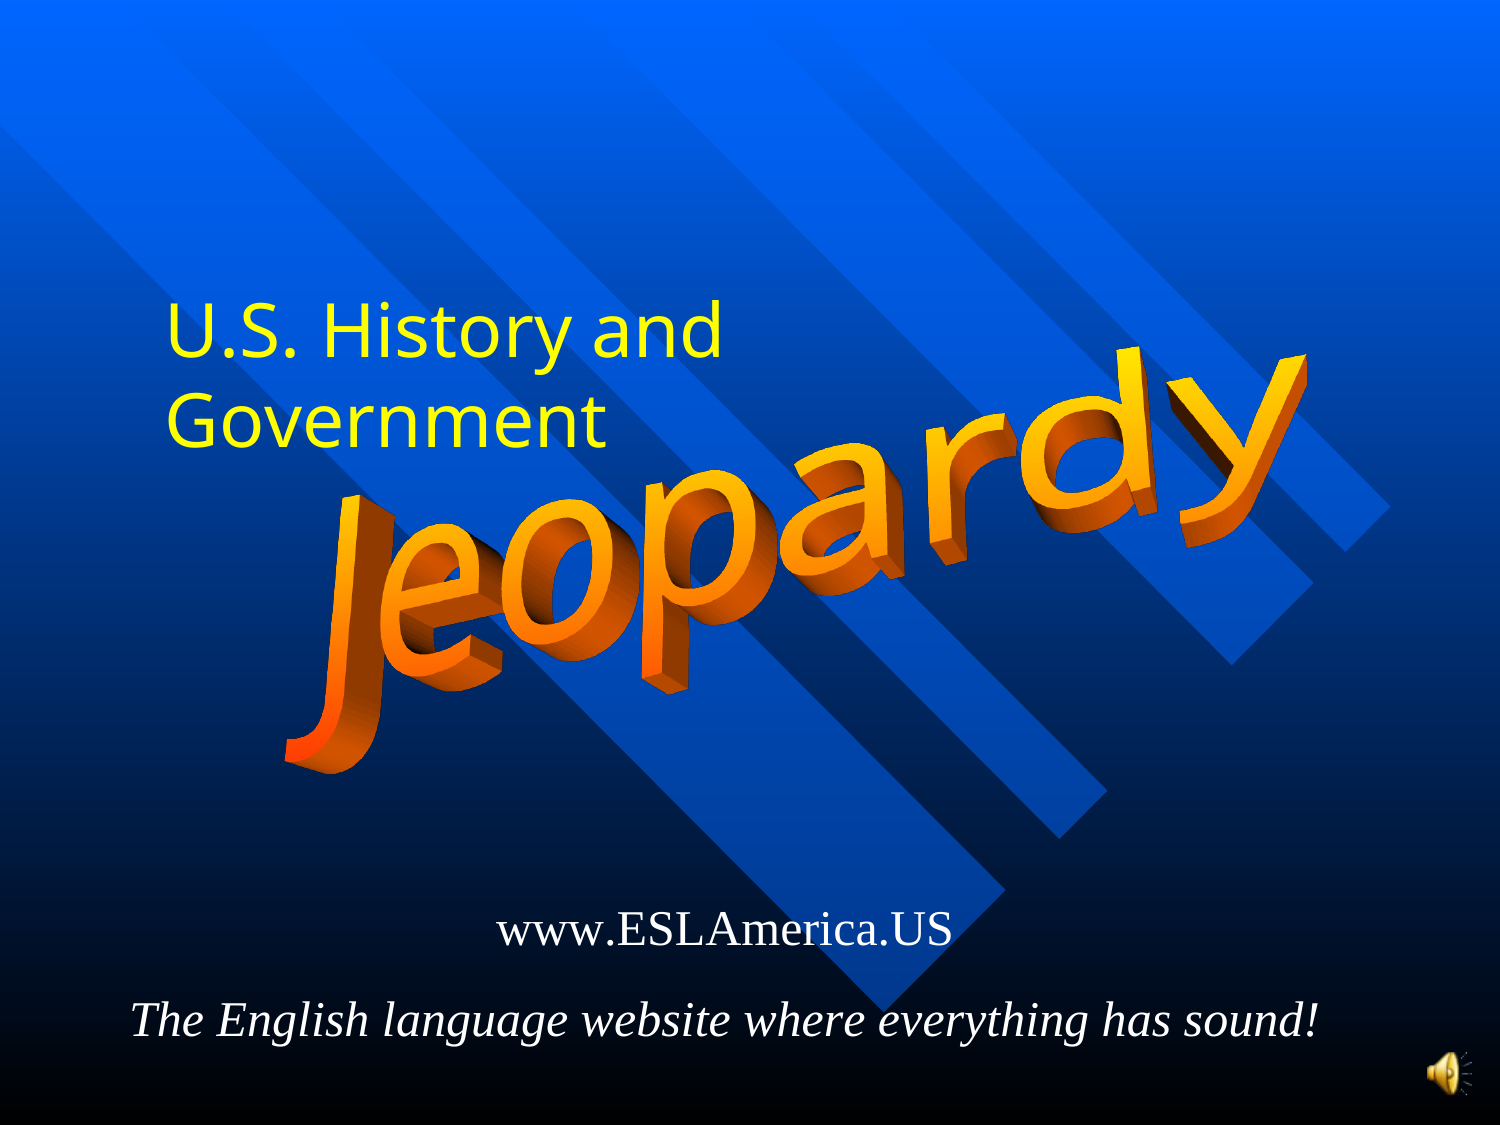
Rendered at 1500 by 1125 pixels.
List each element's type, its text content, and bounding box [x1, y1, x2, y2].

text_box www.ESLAmerica.US The English language website where everything has sound! [62, 887, 1388, 1055]
picture [1426, 1051, 1477, 1102]
text_box U.S. History and Government [150, 274, 901, 471]
